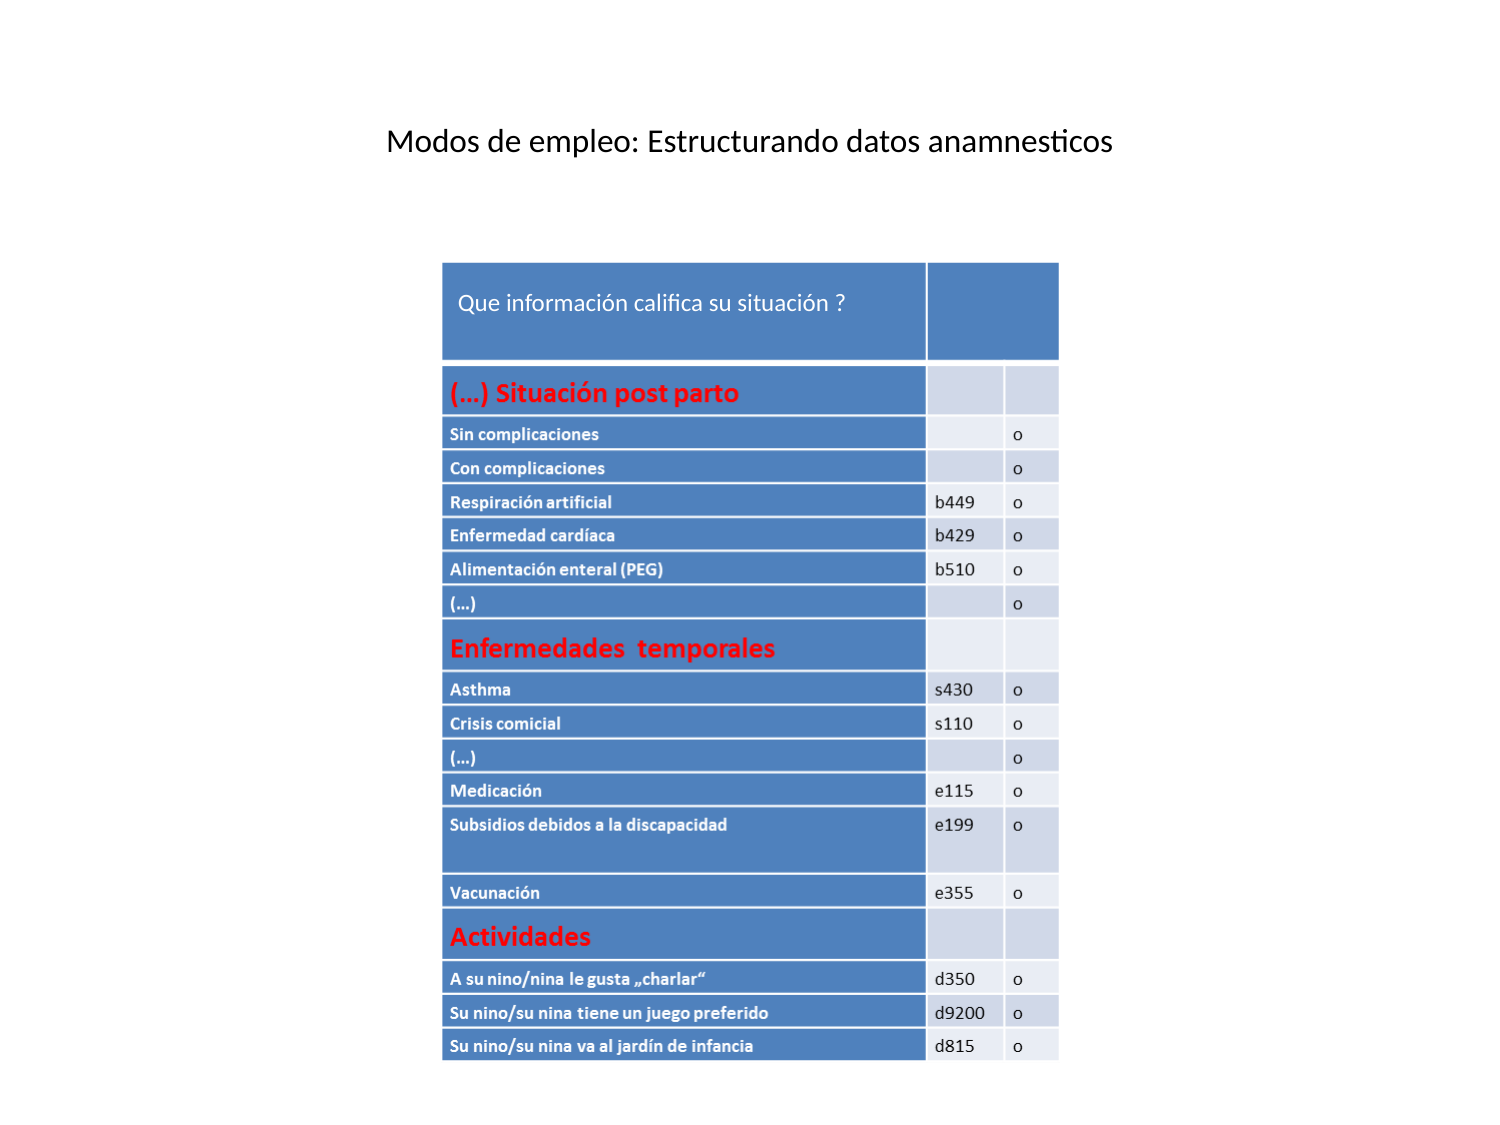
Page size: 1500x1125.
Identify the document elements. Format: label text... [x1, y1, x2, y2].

text_box Que información califica su situación ? [442, 278, 872, 325]
title Modos de empleo: Estructurando datos anamnesticos [75, 45, 1426, 233]
picture [441, 262, 1060, 1071]
